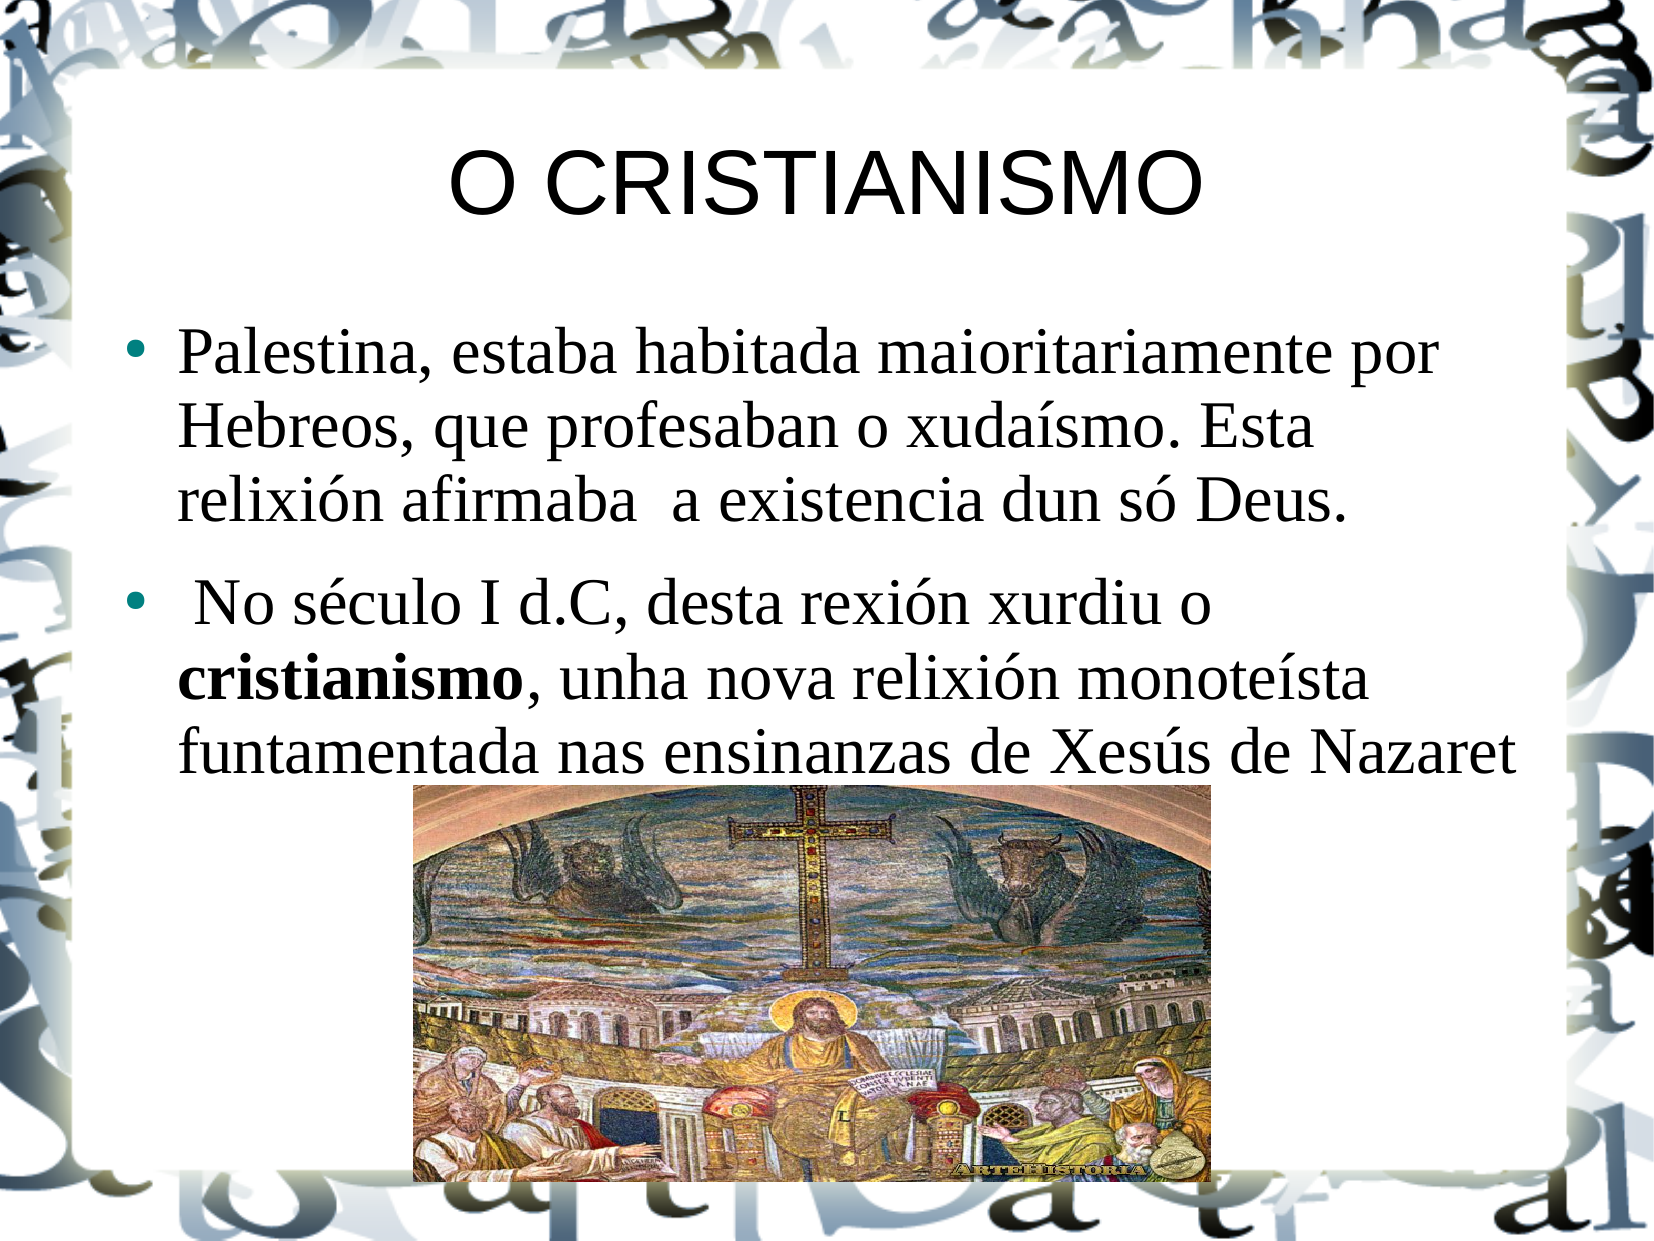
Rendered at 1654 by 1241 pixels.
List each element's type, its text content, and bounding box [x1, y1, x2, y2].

list Palestina, estaba habitada maioritariamente por Hebreos, que profesaban o xudaísmo. Esta relixión afirmaba a existencia dun só Deus. No século I d.C, desta rexión xurdiu o cristianismo, unha nova relixión monoteísta funtamentada nas ensinanzas de Xesús de Nazaret [106, 313, 1530, 1133]
picture [0, 0, 1654, 1241]
title O CRISTIANISMO [82, 78, 1571, 287]
